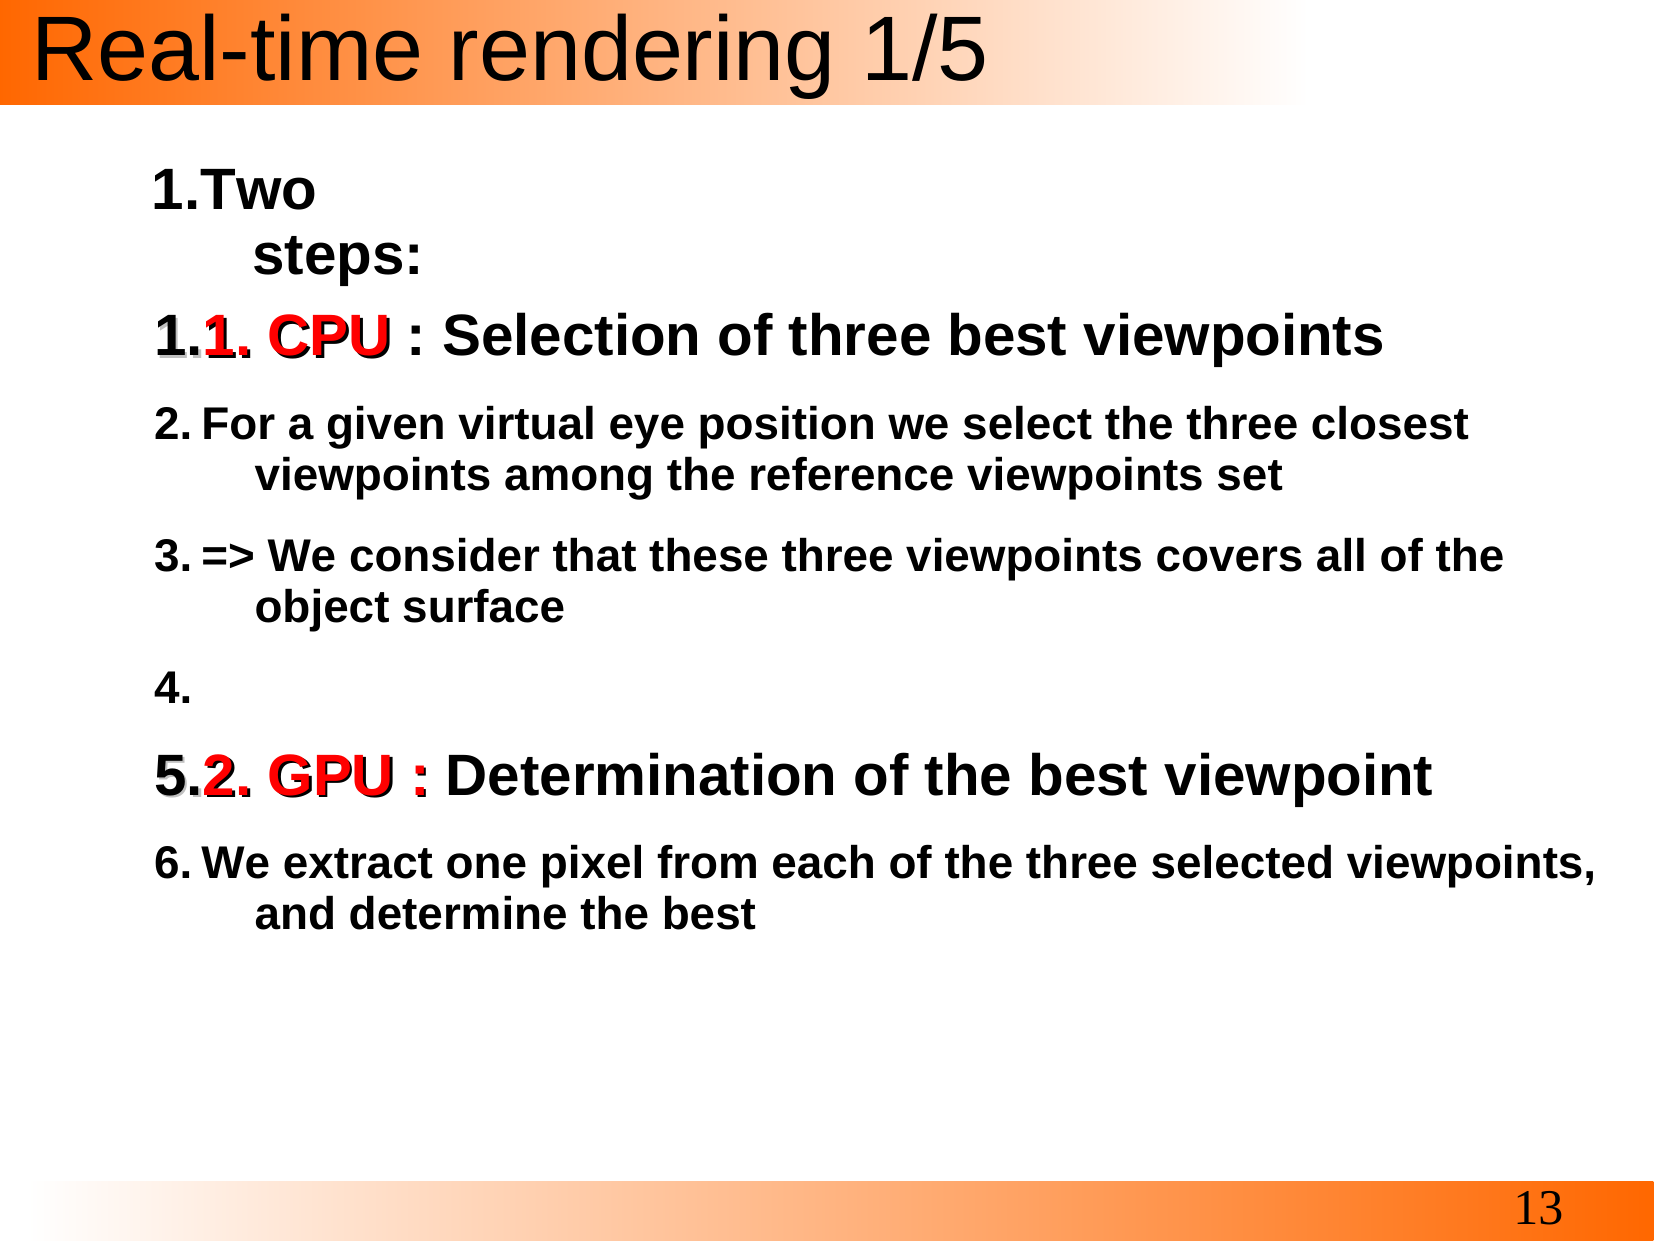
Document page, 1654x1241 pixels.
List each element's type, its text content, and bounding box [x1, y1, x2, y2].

text_box 1. CPU : Selection of three best viewpoints For a given virtual eye position we select the three closest viewpoints among the reference viewpoints set => We consider that these three viewpoints covers all of the object surface 2. GPU : Determination of the best viewpoint We extract one pixel from each of the three selected viewpoints, and determine the best [41, 303, 1617, 940]
title Real-time rendering 1/5 [31, 0, 1423, 101]
text_box Two steps: [39, 156, 493, 222]
